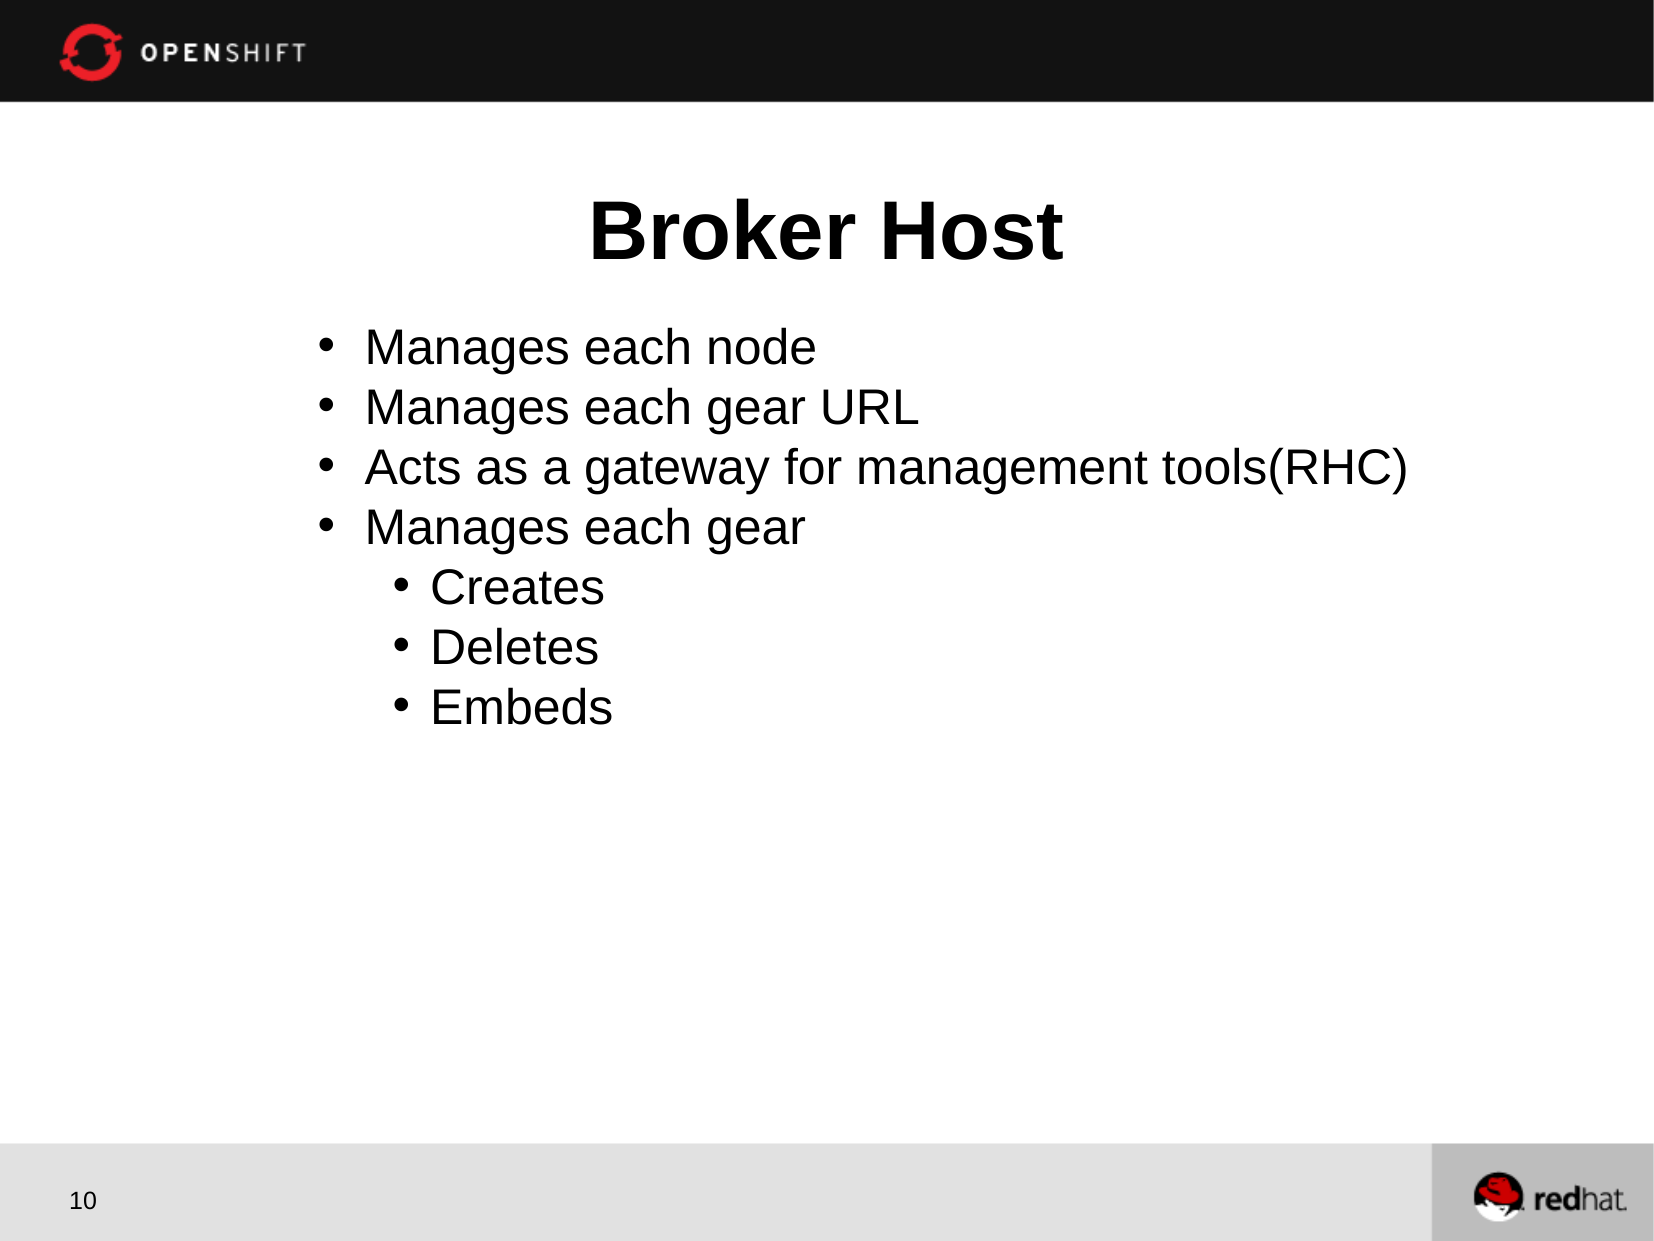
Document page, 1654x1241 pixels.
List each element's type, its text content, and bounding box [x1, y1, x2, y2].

text_box Broker Host [573, 168, 1080, 284]
picture [0, 0, 1654, 1241]
text_box Manages each node Manages each gear URL Acts as a gateway for management tools(RHC) Manages each gear Creates Deletes Embeds [227, 307, 1426, 803]
